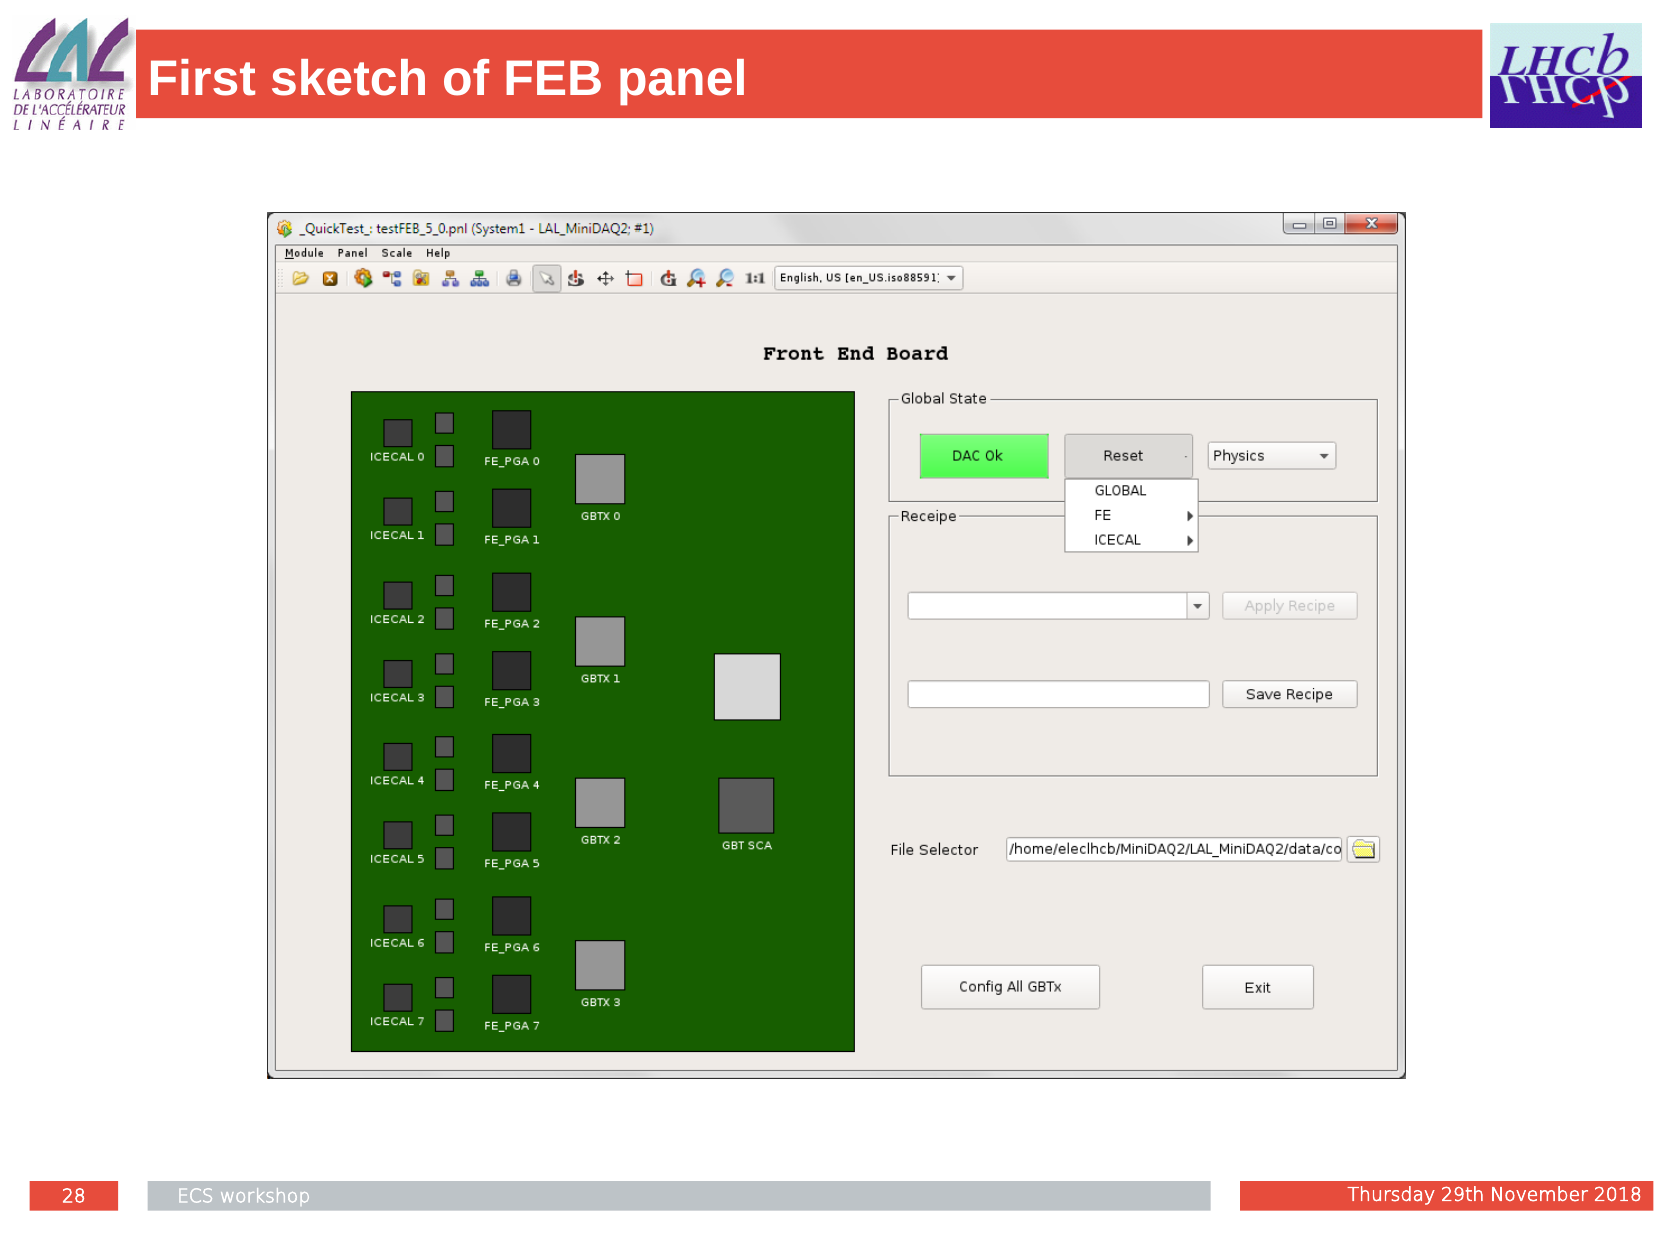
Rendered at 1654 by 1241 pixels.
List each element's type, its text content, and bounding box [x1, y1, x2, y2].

picture [12, 15, 136, 130]
picture [1490, 23, 1642, 128]
picture [267, 212, 1406, 1079]
title First sketch of FEB panel [147, 29, 1483, 107]
